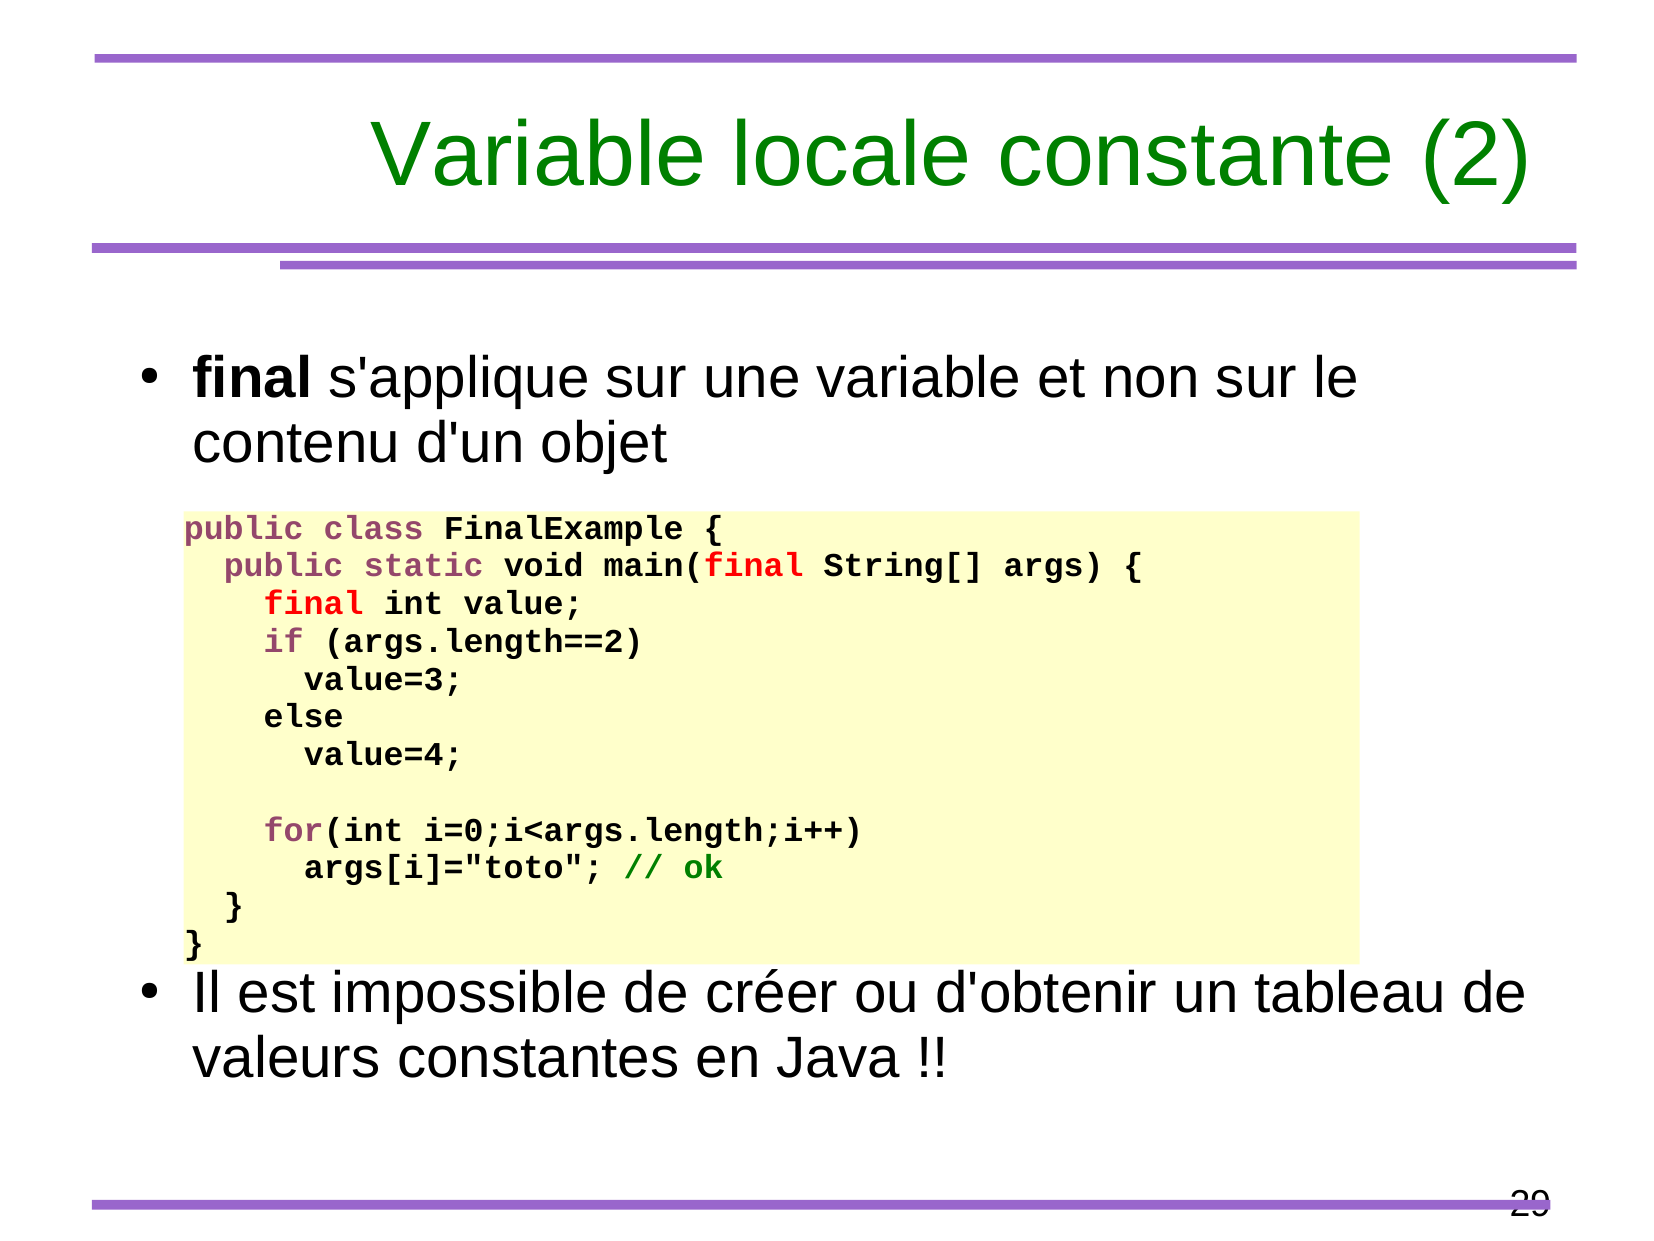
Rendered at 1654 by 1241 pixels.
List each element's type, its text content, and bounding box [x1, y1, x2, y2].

title Variable locale constante (2) [121, 49, 1534, 257]
text_box public class FinalExample { public static void main(final String[] args) { final int value; if (args.length==2) value=3; else value=4; for(int i=0;i<args.length;i++) args[i]="toto"; // ok } } [183, 511, 1360, 965]
list final s'applique sur une variable et non sur le contenu d'un objet Il est impossible de créer ou d'obtenir un tableau de valeurs constantes en Java !! [121, 344, 1534, 1144]
